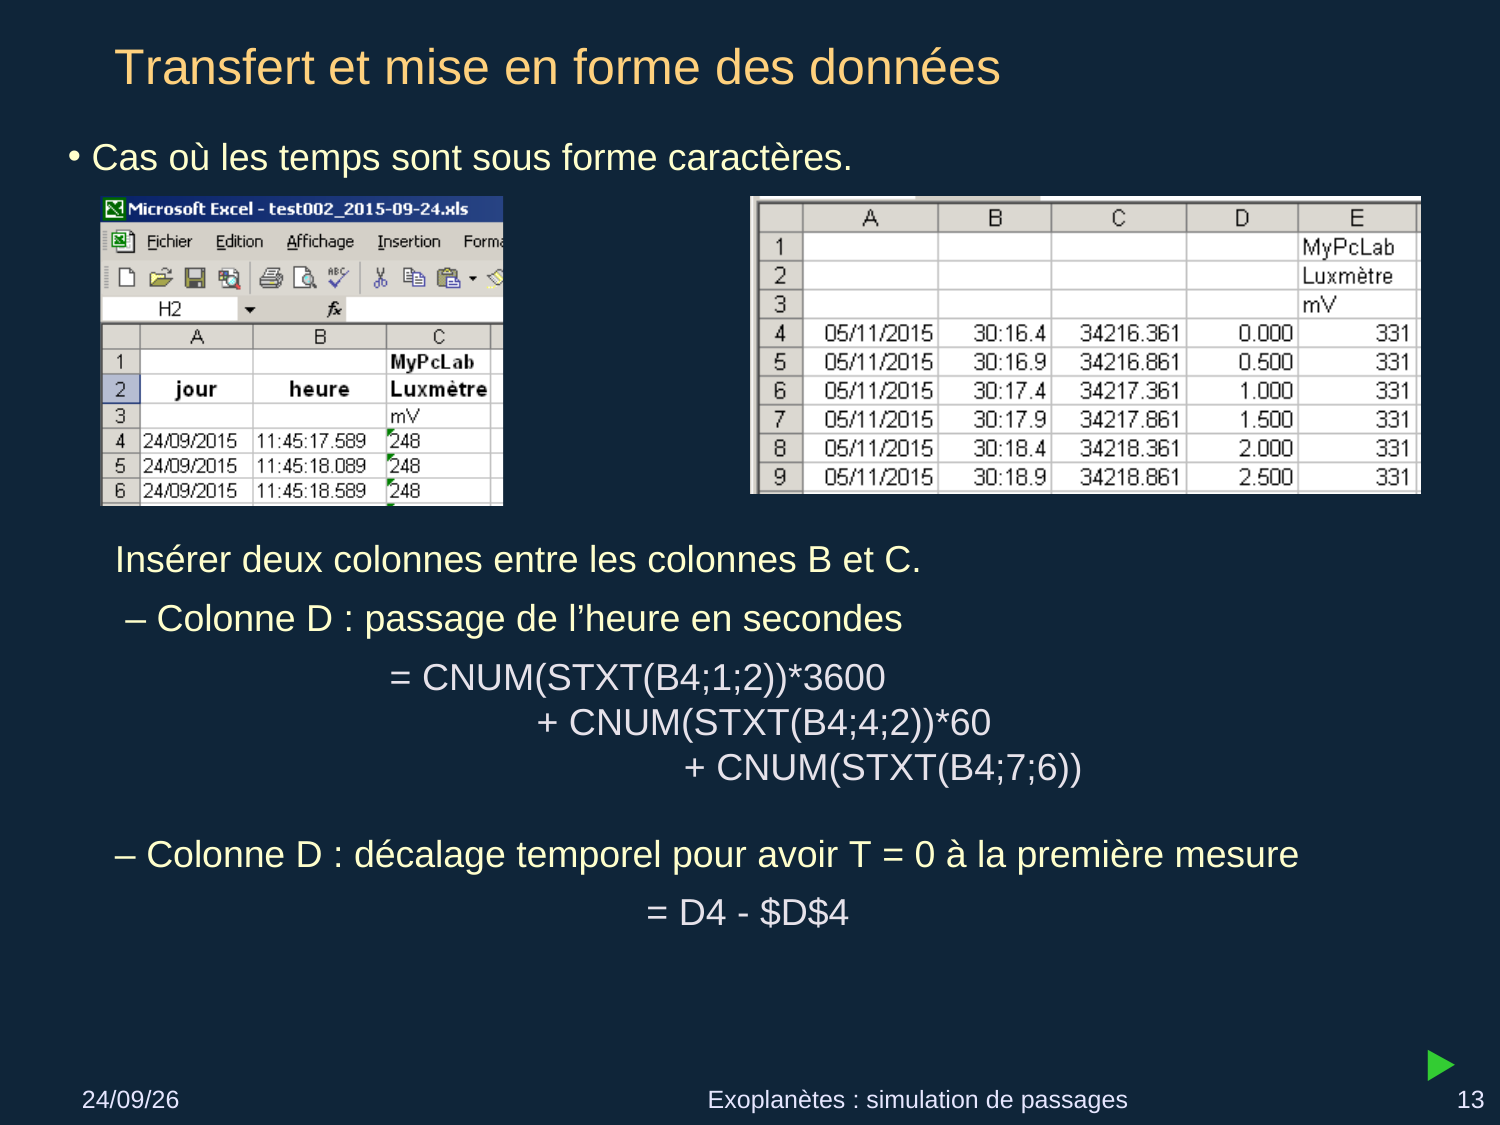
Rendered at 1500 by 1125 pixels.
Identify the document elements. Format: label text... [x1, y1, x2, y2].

text_box – Colonne D : passage de l’heure en secondes [100, 586, 1424, 647]
text_box Insérer deux colonnes entre les colonnes B et C. [100, 527, 1424, 586]
picture [100, 196, 504, 506]
text_box – Colonne D : décalage temporel pour avoir T = 0 à la première mesure [100, 822, 1424, 883]
text_box Transfert et mise en forme des données [100, 26, 1017, 103]
text_box Cas où les temps sont sous forme caractères. [53, 125, 1318, 186]
text_box = D4 - $D$4 [86, 880, 1410, 941]
text_box = CNUM(STXT(B4;1;2))*3600 + CNUM(STXT(B4;4;2))*60 + CNUM(STXT(B4;7;6)) [374, 645, 1434, 796]
text_box  [1409, 1034, 1475, 1096]
chart [750, 196, 1421, 494]
